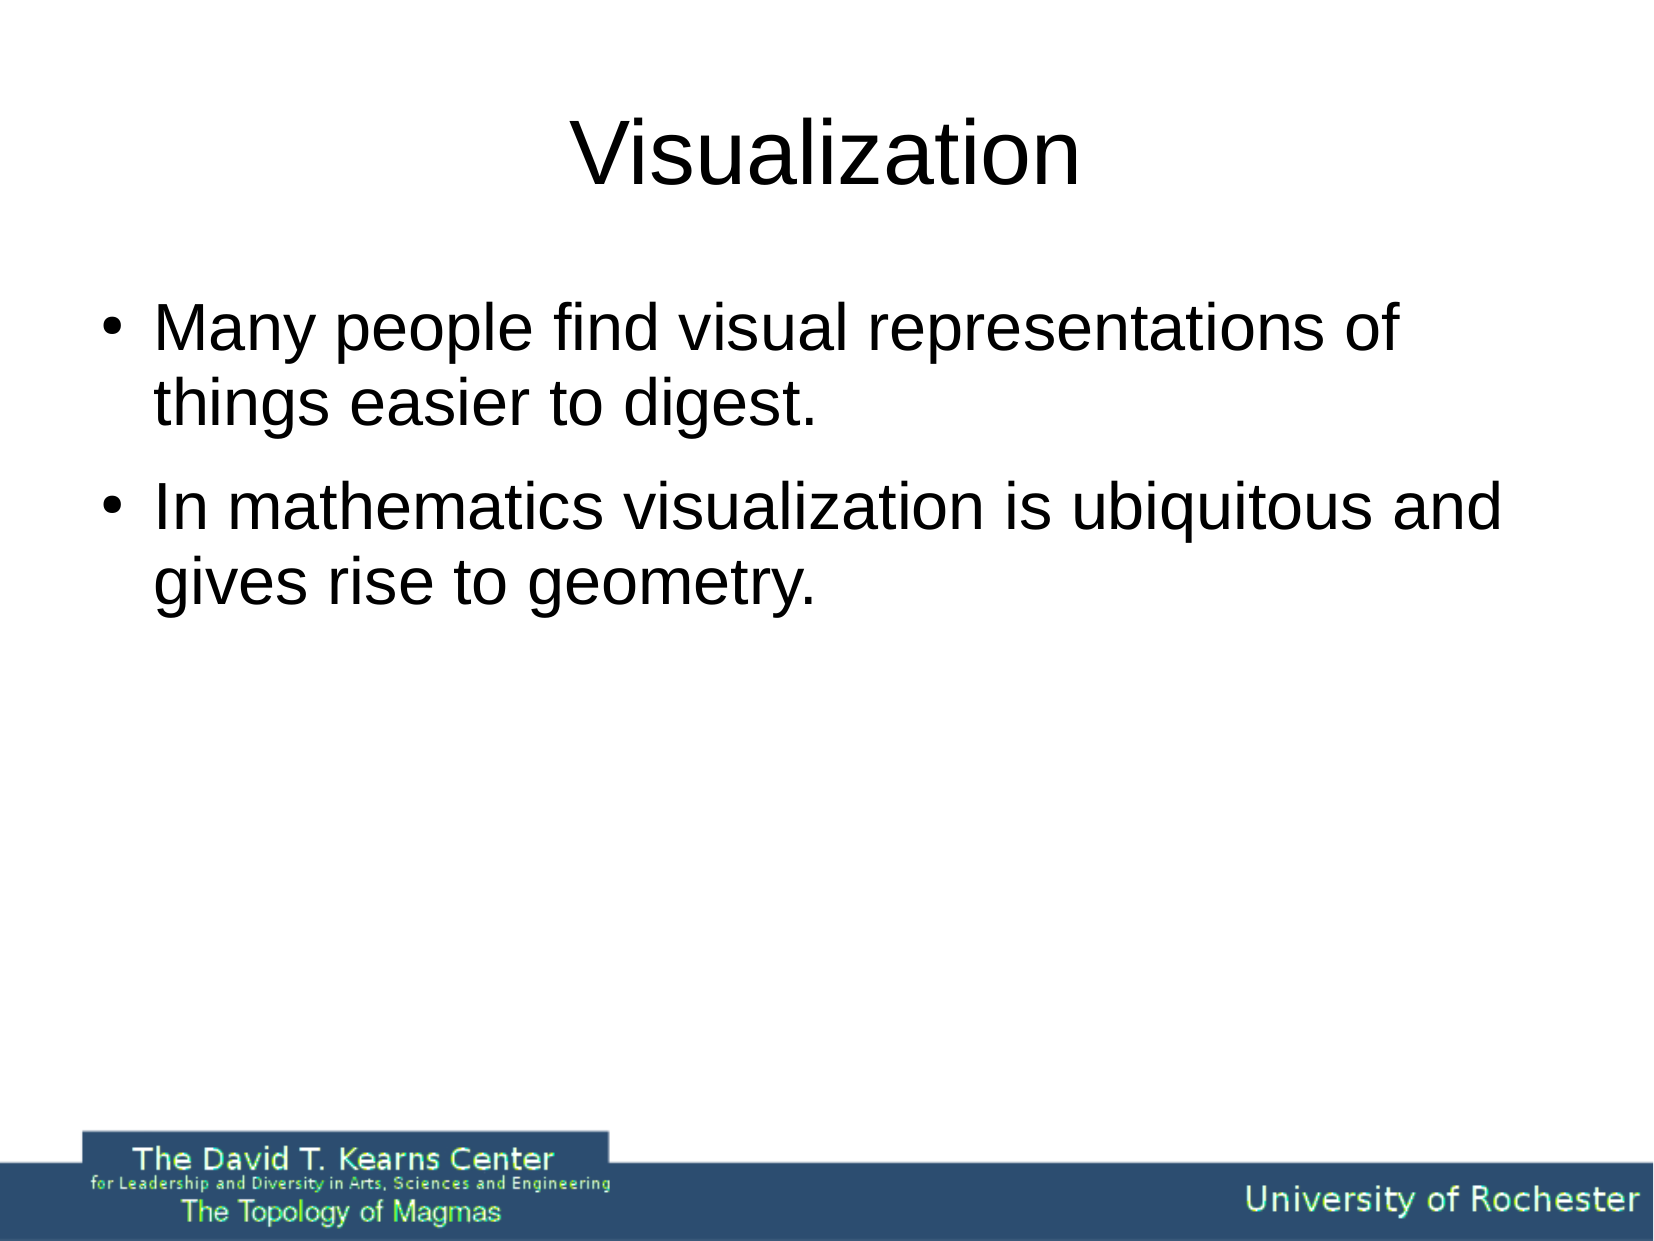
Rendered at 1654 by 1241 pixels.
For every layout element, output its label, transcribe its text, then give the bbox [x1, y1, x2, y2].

list Many people find visual representations of things easier to digest. In mathematics visualization is ubiquitous and gives rise to geometry. [82, 290, 1571, 1010]
title Visualization [82, 49, 1571, 257]
picture [0, 0, 1654, 1241]
